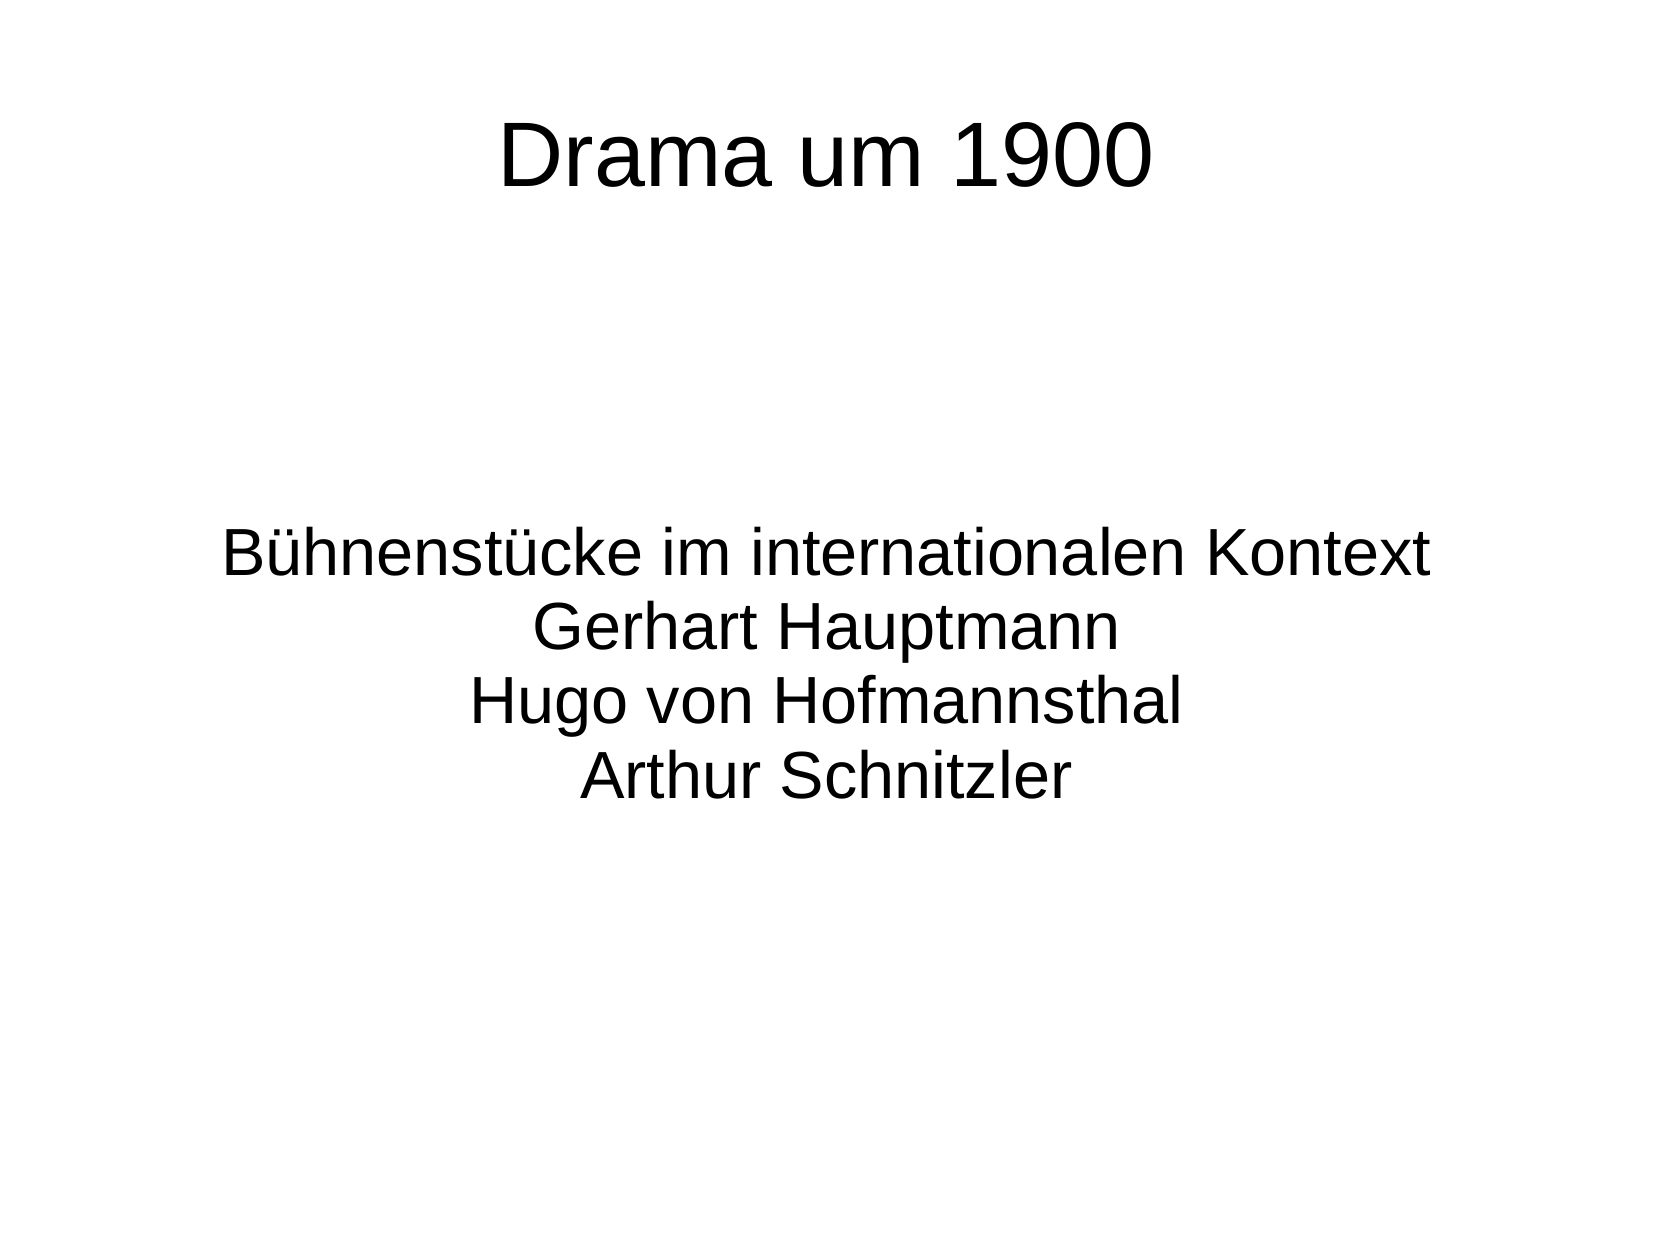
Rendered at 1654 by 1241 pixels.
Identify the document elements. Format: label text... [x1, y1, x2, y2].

title Drama um 1900 [82, 49, 1571, 257]
subtitle Bühnenstücke im internationalen Kontext Gerhart Hauptmann Hugo von Hofmannsthal Arthur Schnitzler [82, 290, 1571, 1109]
